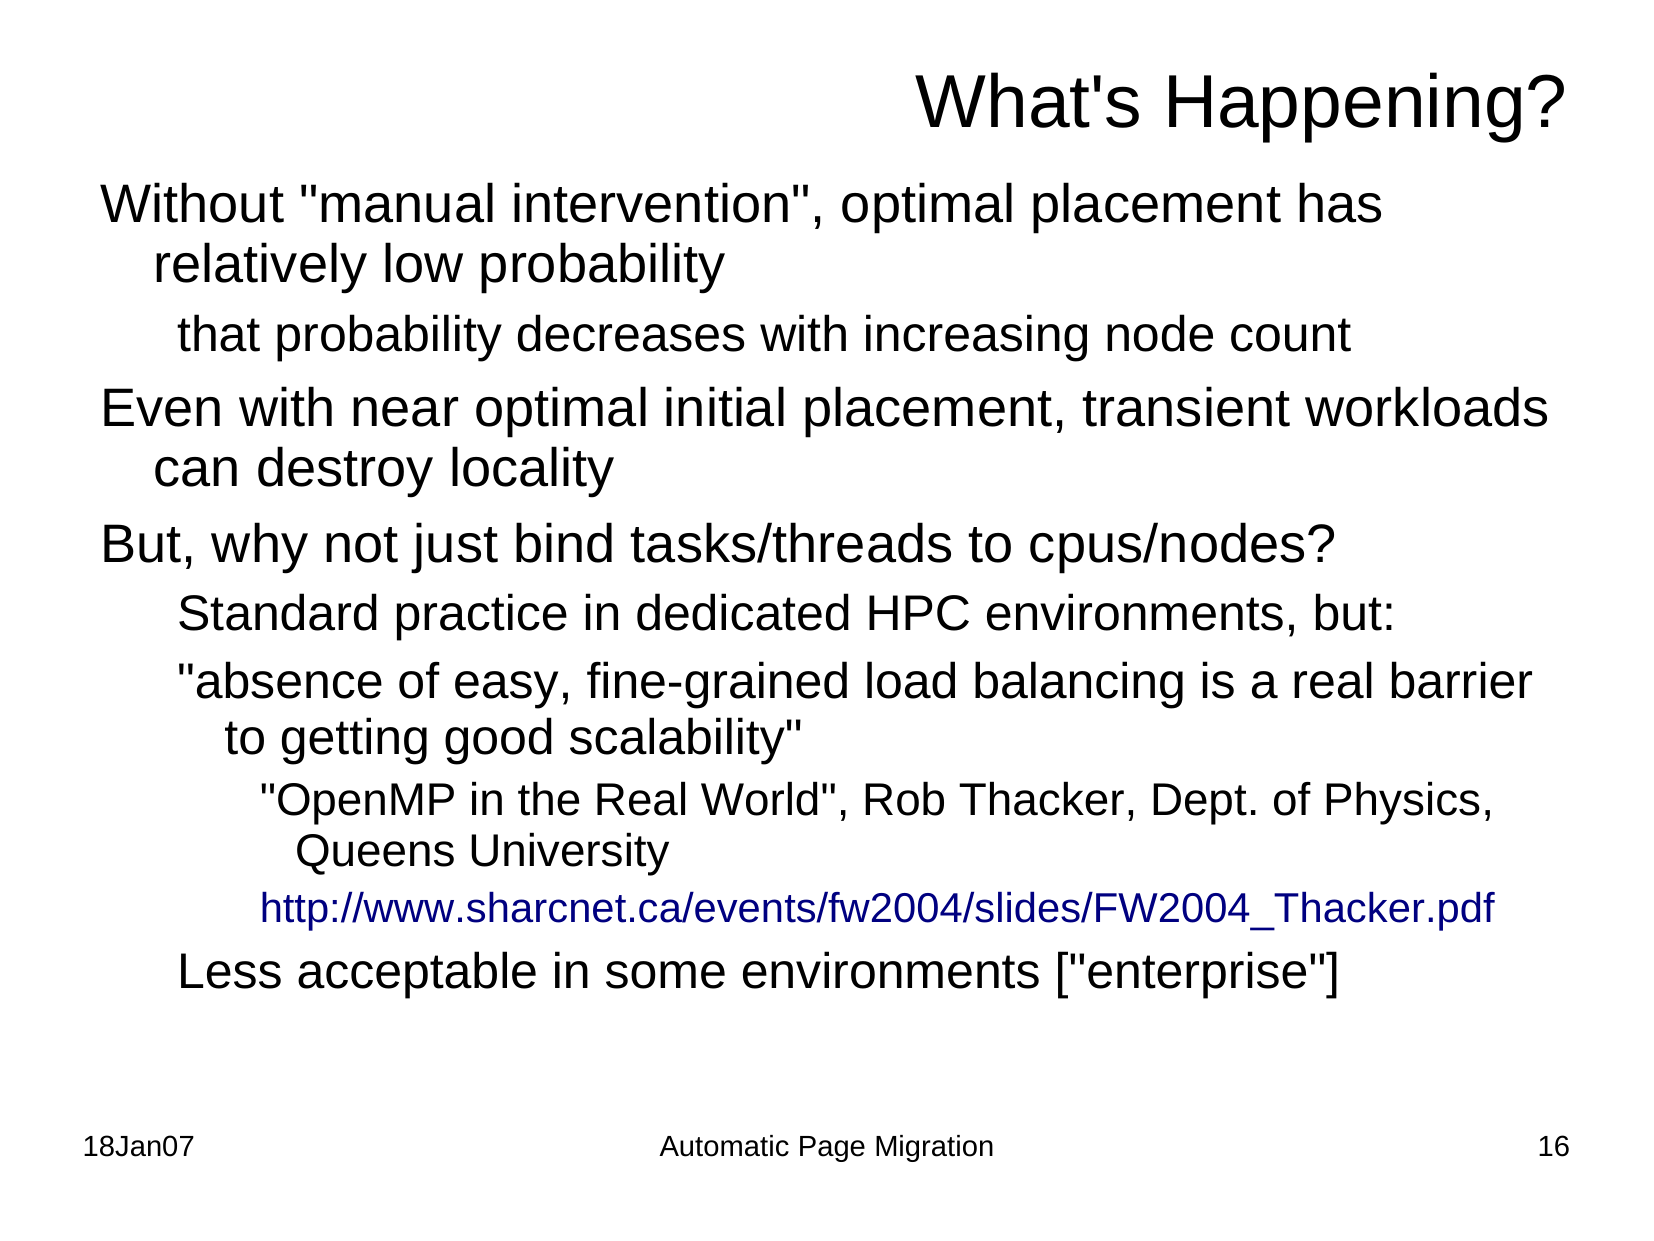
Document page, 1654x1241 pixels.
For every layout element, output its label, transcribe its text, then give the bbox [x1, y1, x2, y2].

title What's Happening? [80, 45, 1569, 159]
list Without "manual intervention", optimal placement has relatively low probability that probability decreases with increasing node count Even with near optimal initial placement, transient workloads can destroy locality But, why not just bind tasks/threads to cpus/nodes? Standard practice in dedicated HPC environments, but: "absence of easy, fine-grained load balancing is a real barrier to getting good scalability" "OpenMP in the Real World", Rob Thacker, Dept. of Physics, Queens University http://www.sharcnet.ca/events/fw2004/slides/FW2004_Thacker.pdf Less acceptable in some environments ["enterprise"] [82, 173, 1571, 1109]
